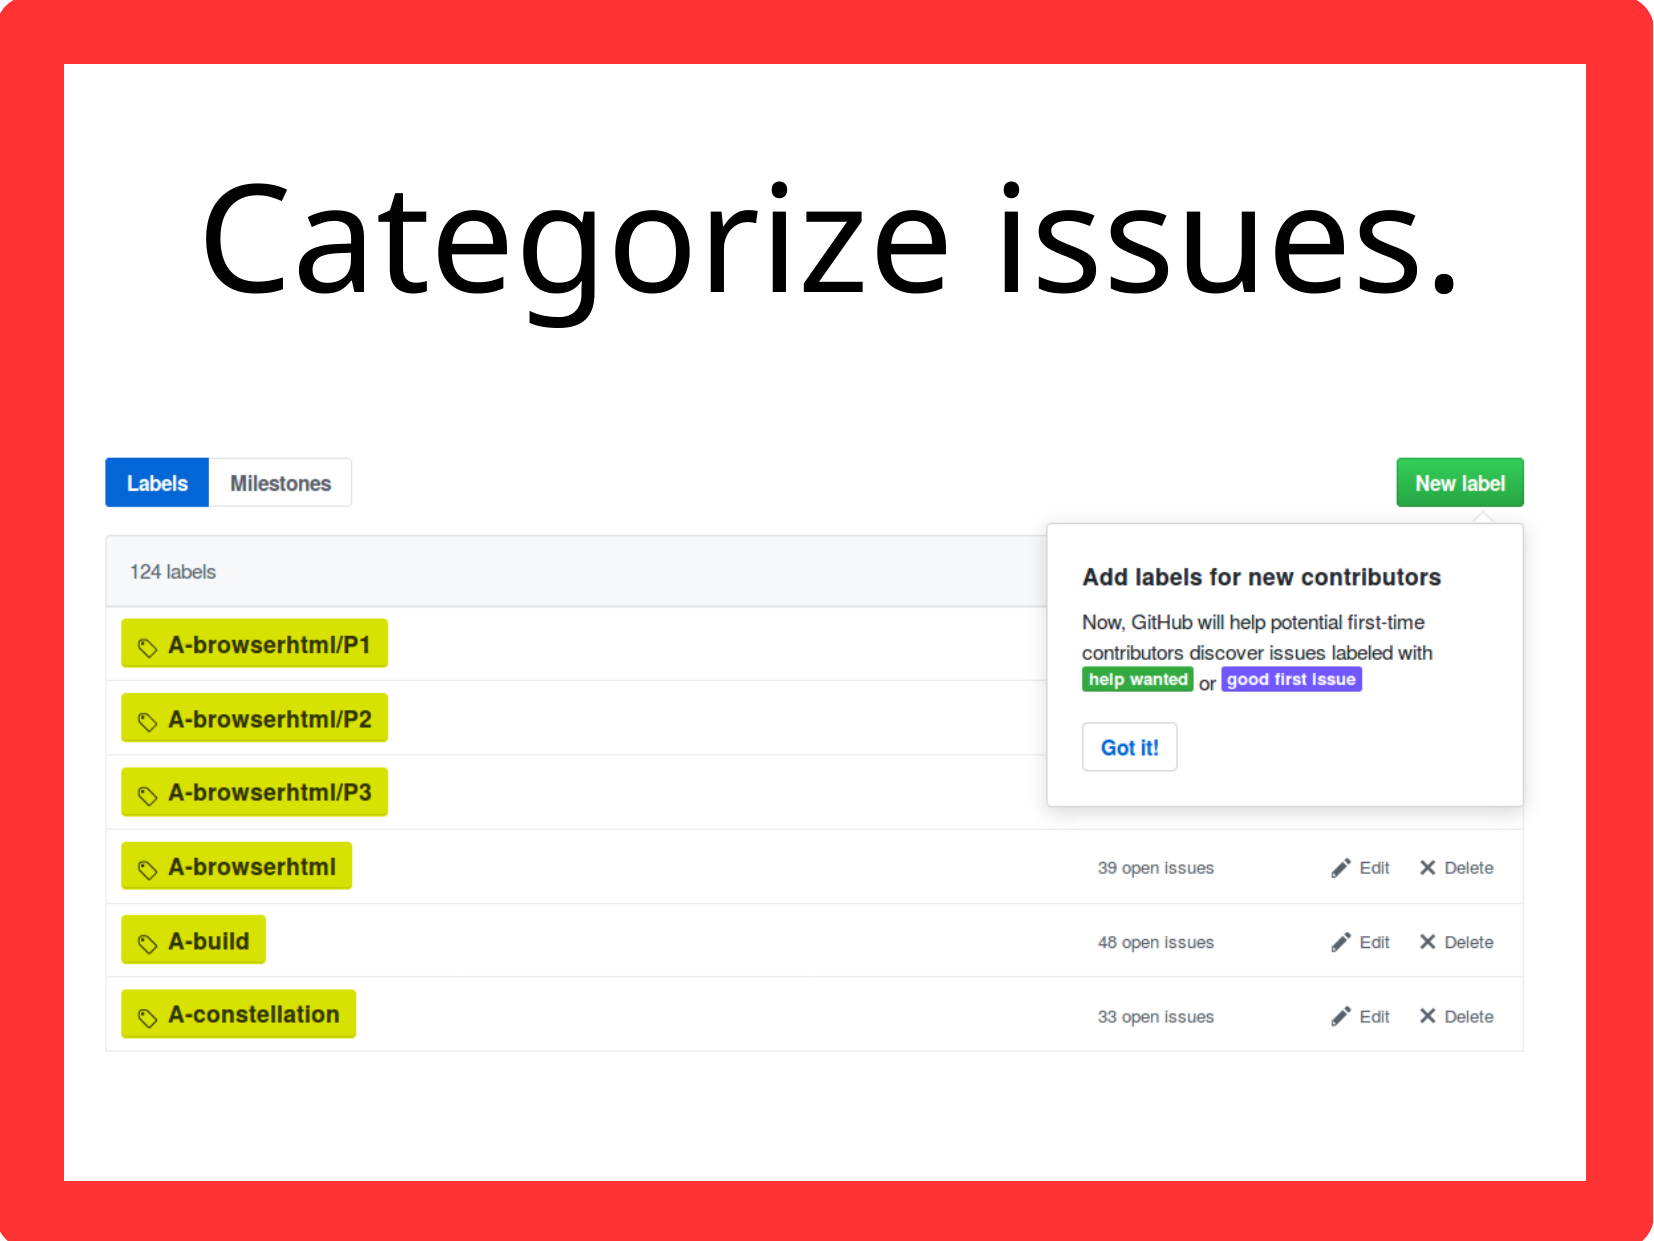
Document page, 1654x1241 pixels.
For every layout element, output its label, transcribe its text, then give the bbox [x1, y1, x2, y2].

title Categorize issues. [87, 122, 1576, 346]
picture [75, 434, 1576, 1052]
